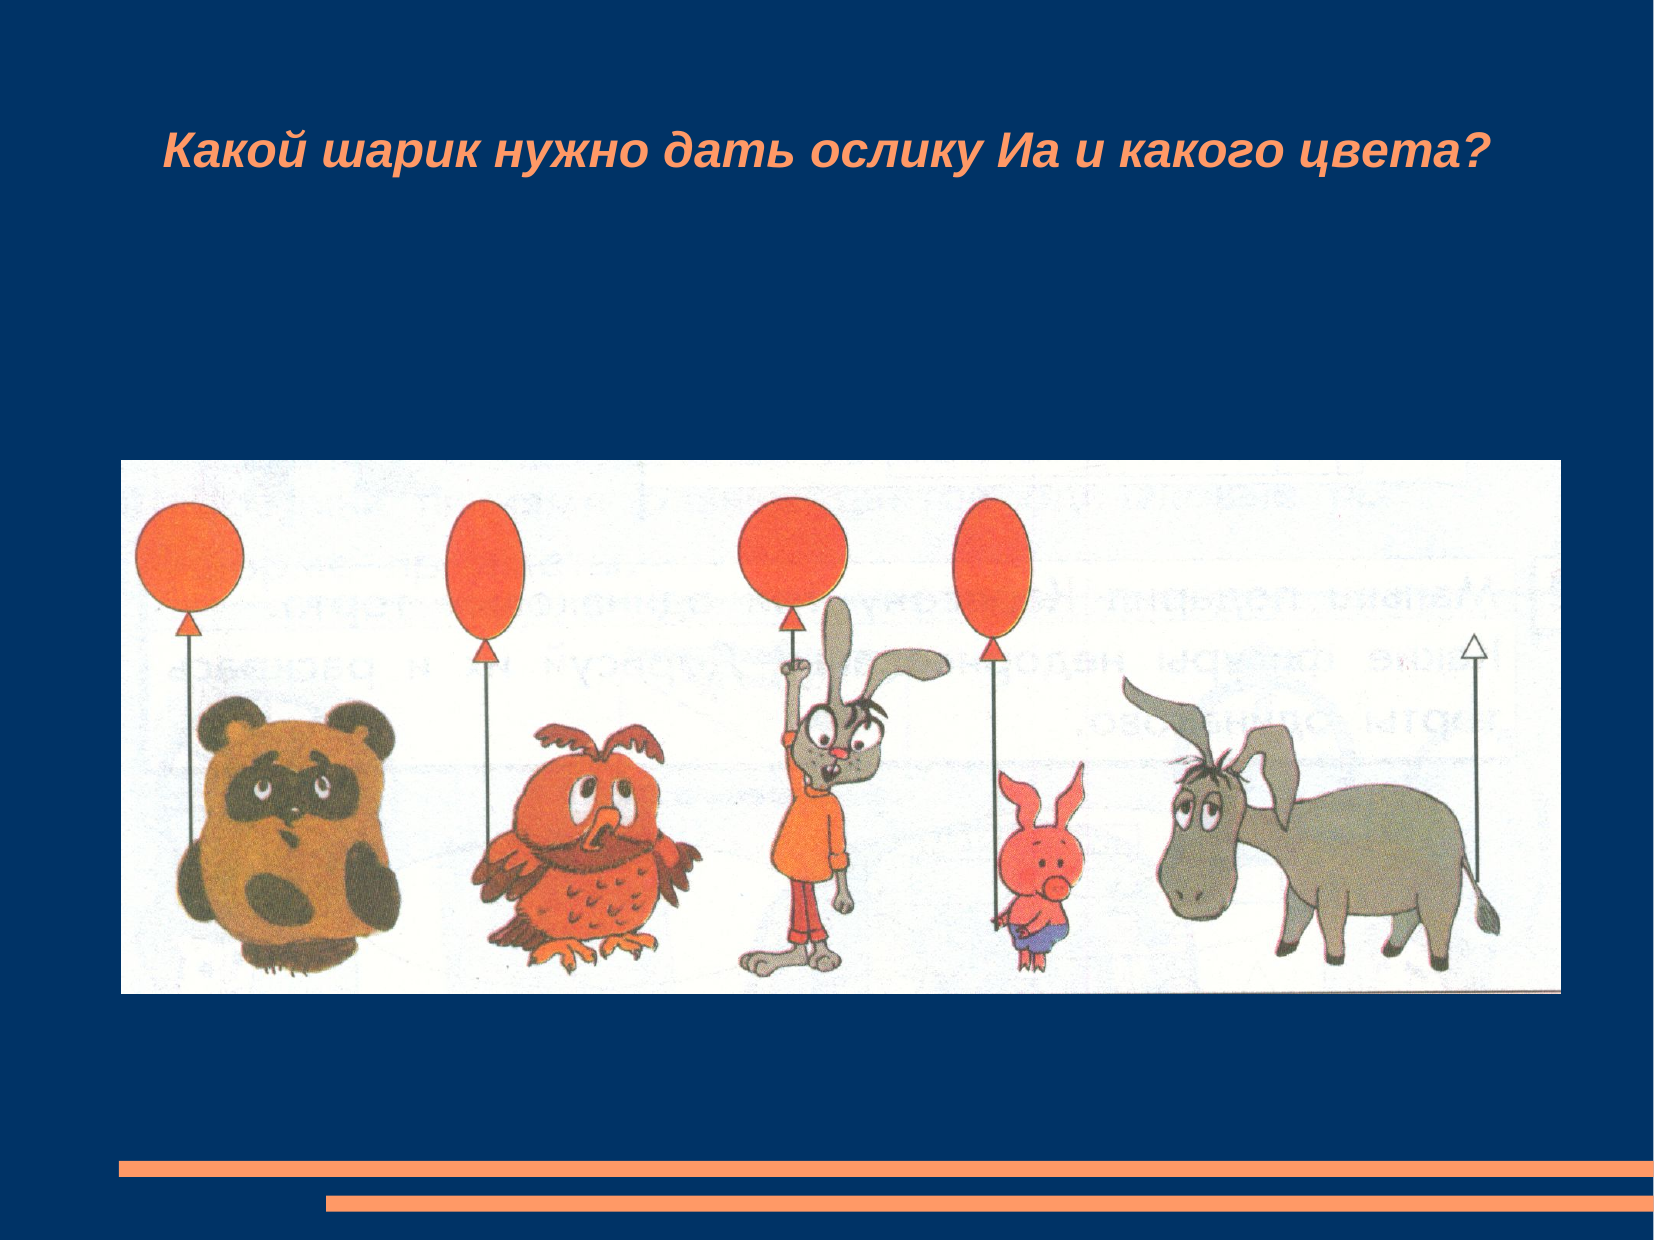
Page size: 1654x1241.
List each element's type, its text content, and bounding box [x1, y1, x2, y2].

picture [121, 460, 1561, 994]
title Какой шарик нужно дать ослику Иа и какого цвета? [121, 46, 1534, 254]
